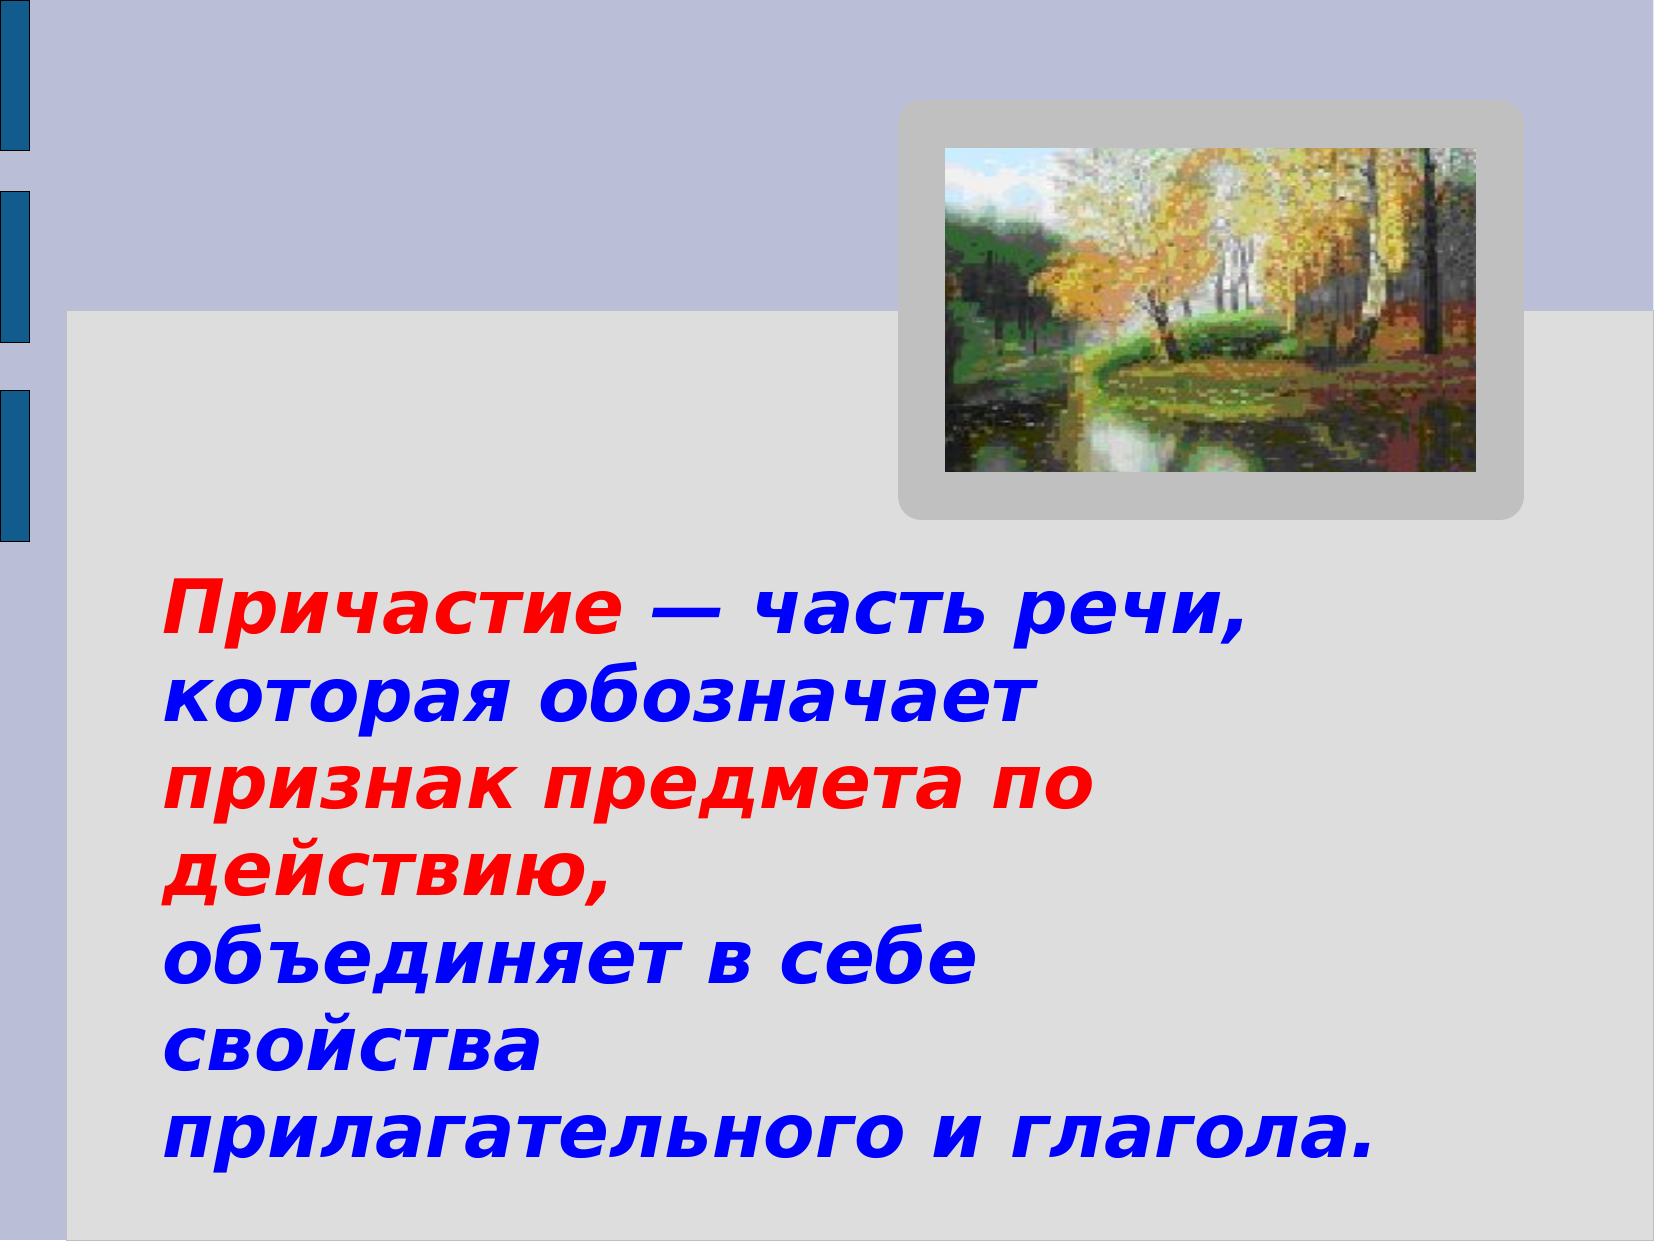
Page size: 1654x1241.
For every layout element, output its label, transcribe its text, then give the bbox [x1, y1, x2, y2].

text_box Причастие — часть речи, которая обозначает признак предмета по действию, объединяет в себе свойства прилагательного и глагола. [147, 295, 1536, 1183]
picture [944, 147, 1477, 473]
